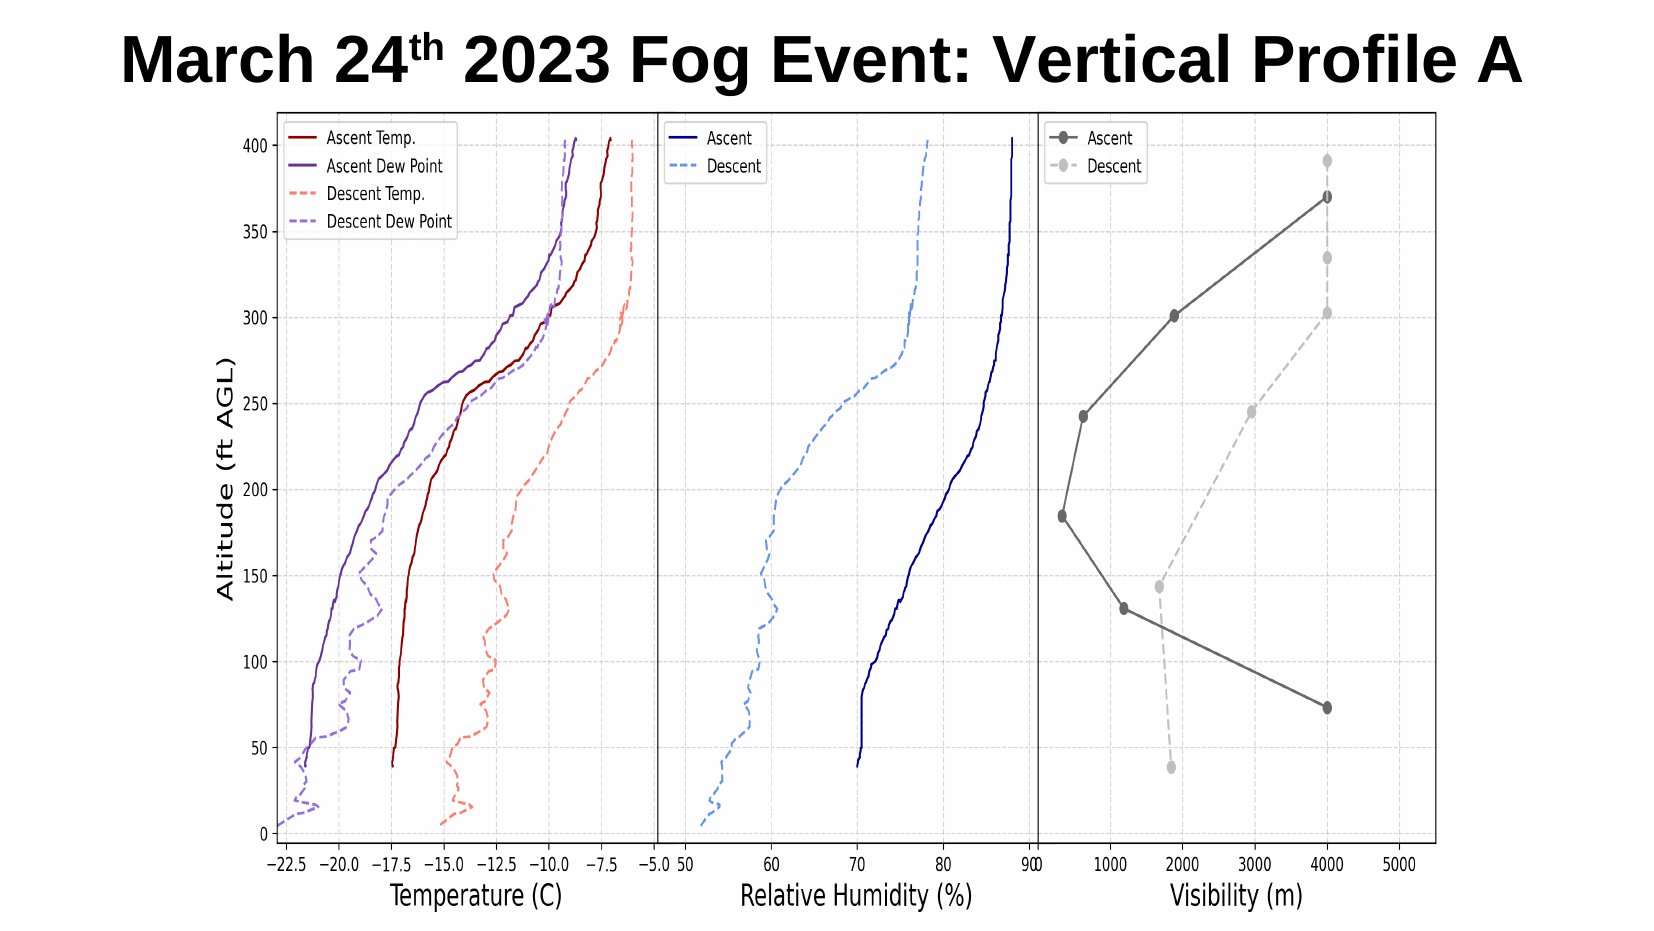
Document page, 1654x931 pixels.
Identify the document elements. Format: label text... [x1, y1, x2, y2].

title March 24th 2023 Fog Event: Vertical Profile A [0, 5, 1651, 107]
picture [207, 99, 1445, 925]
